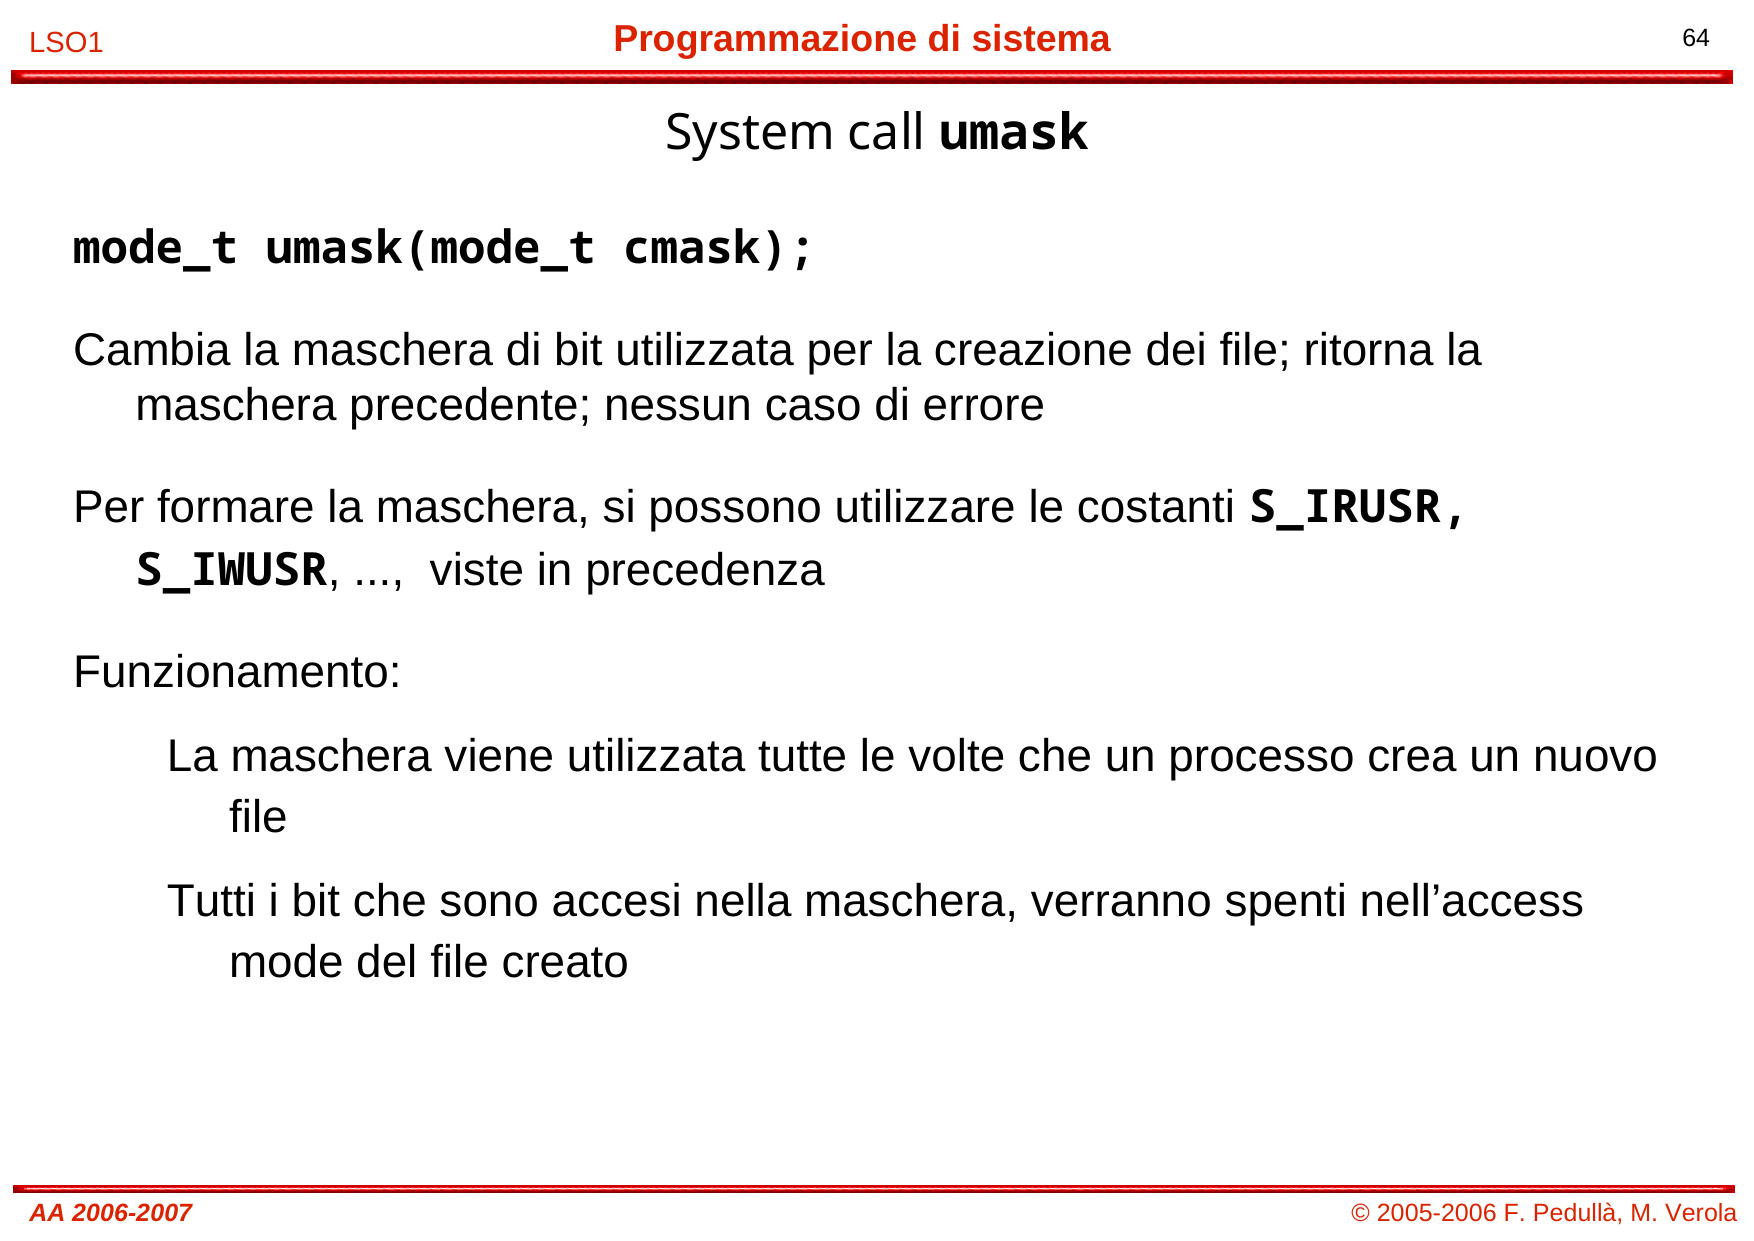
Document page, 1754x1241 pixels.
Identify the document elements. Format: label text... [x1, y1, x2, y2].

title System call umask [436, 84, 1319, 180]
list mode_t umask(mode_t cmask); Cambia la maschera di bit utilizzata per la creazione dei file; ritorna la maschera precedente; nessun caso di errore Per formare la maschera, si possono utilizzare le costanti S_IRUSR, S_IWUSR, ..., viste in precedenza Funzionamento: La maschera viene utilizzata tutte le volte che un processo crea un nuovo file Tutti i bit che sono accesi nella maschera, verranno spenti nell’access mode del file creato [58, 206, 1696, 1094]
picture [11, 70, 1733, 84]
picture [13, 1185, 1735, 1193]
